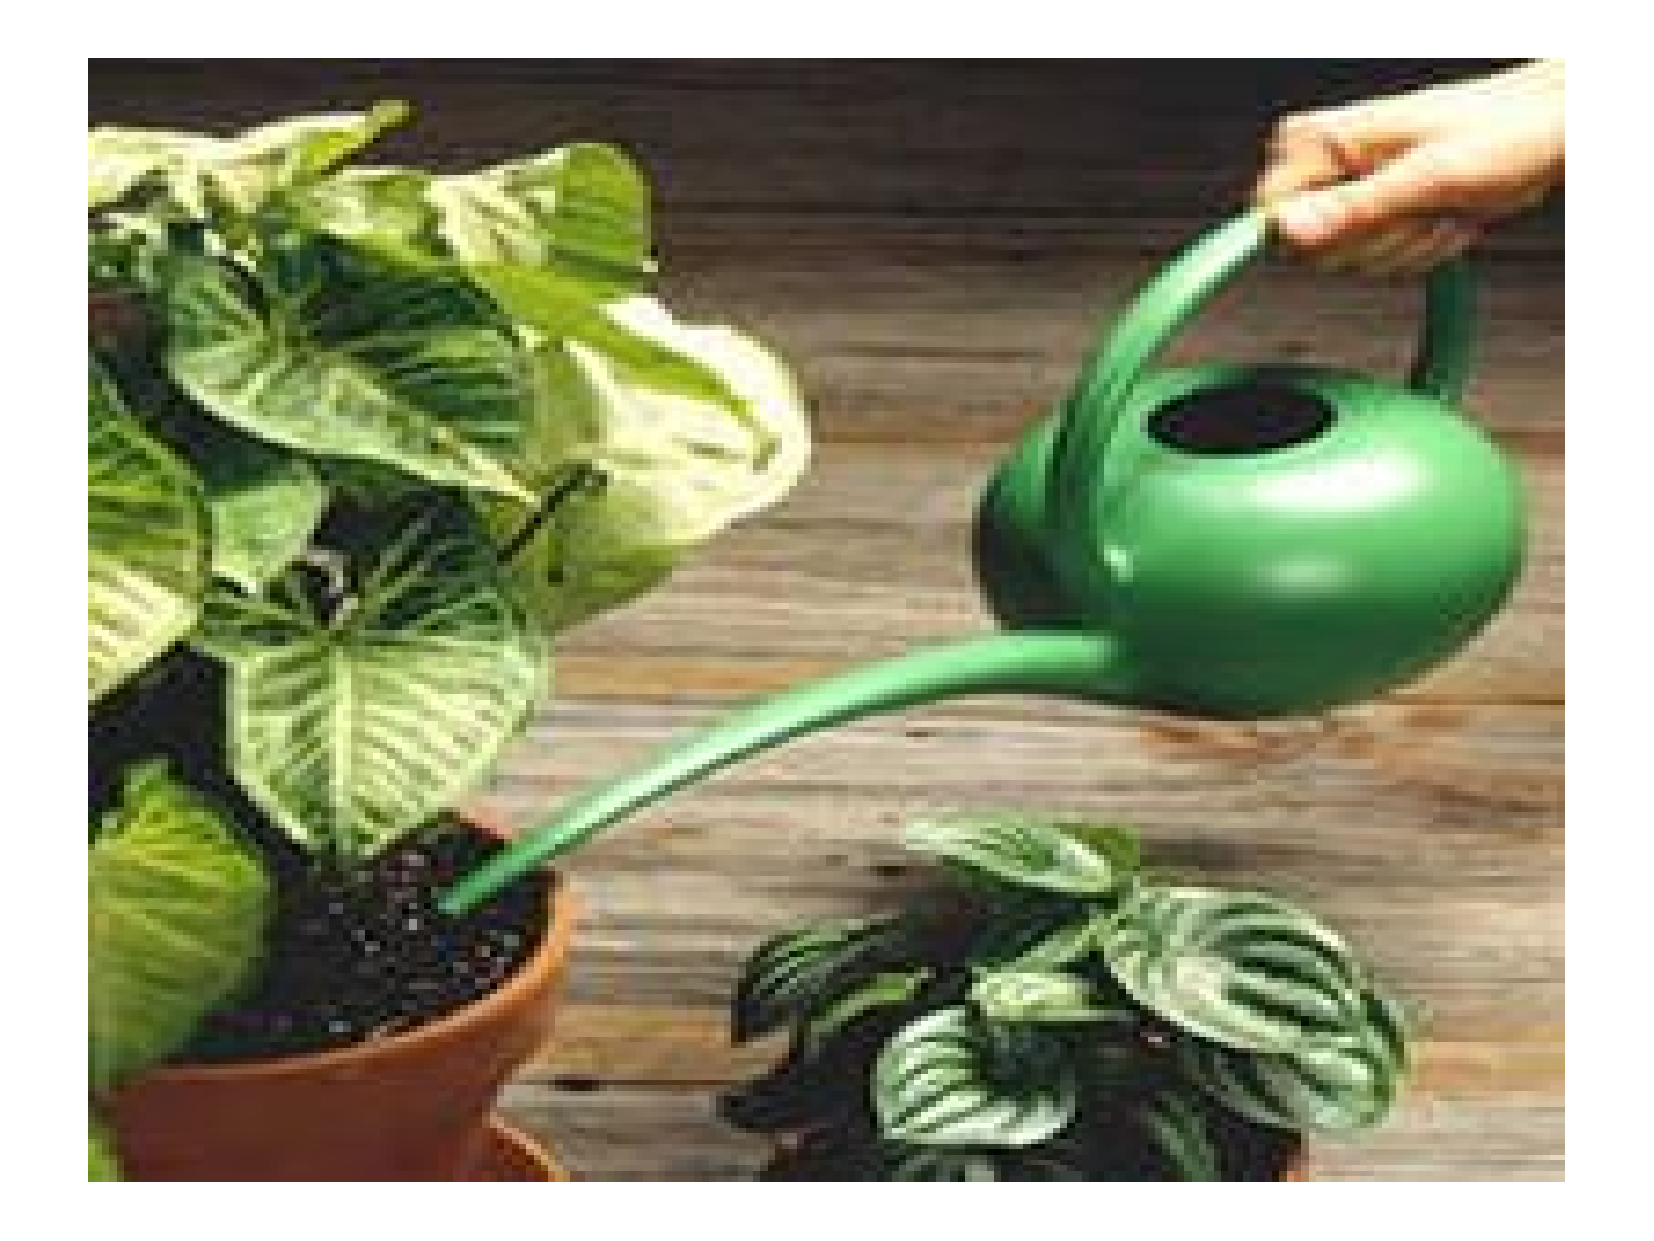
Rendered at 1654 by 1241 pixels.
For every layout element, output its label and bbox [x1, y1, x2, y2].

picture [88, 58, 1565, 1182]
